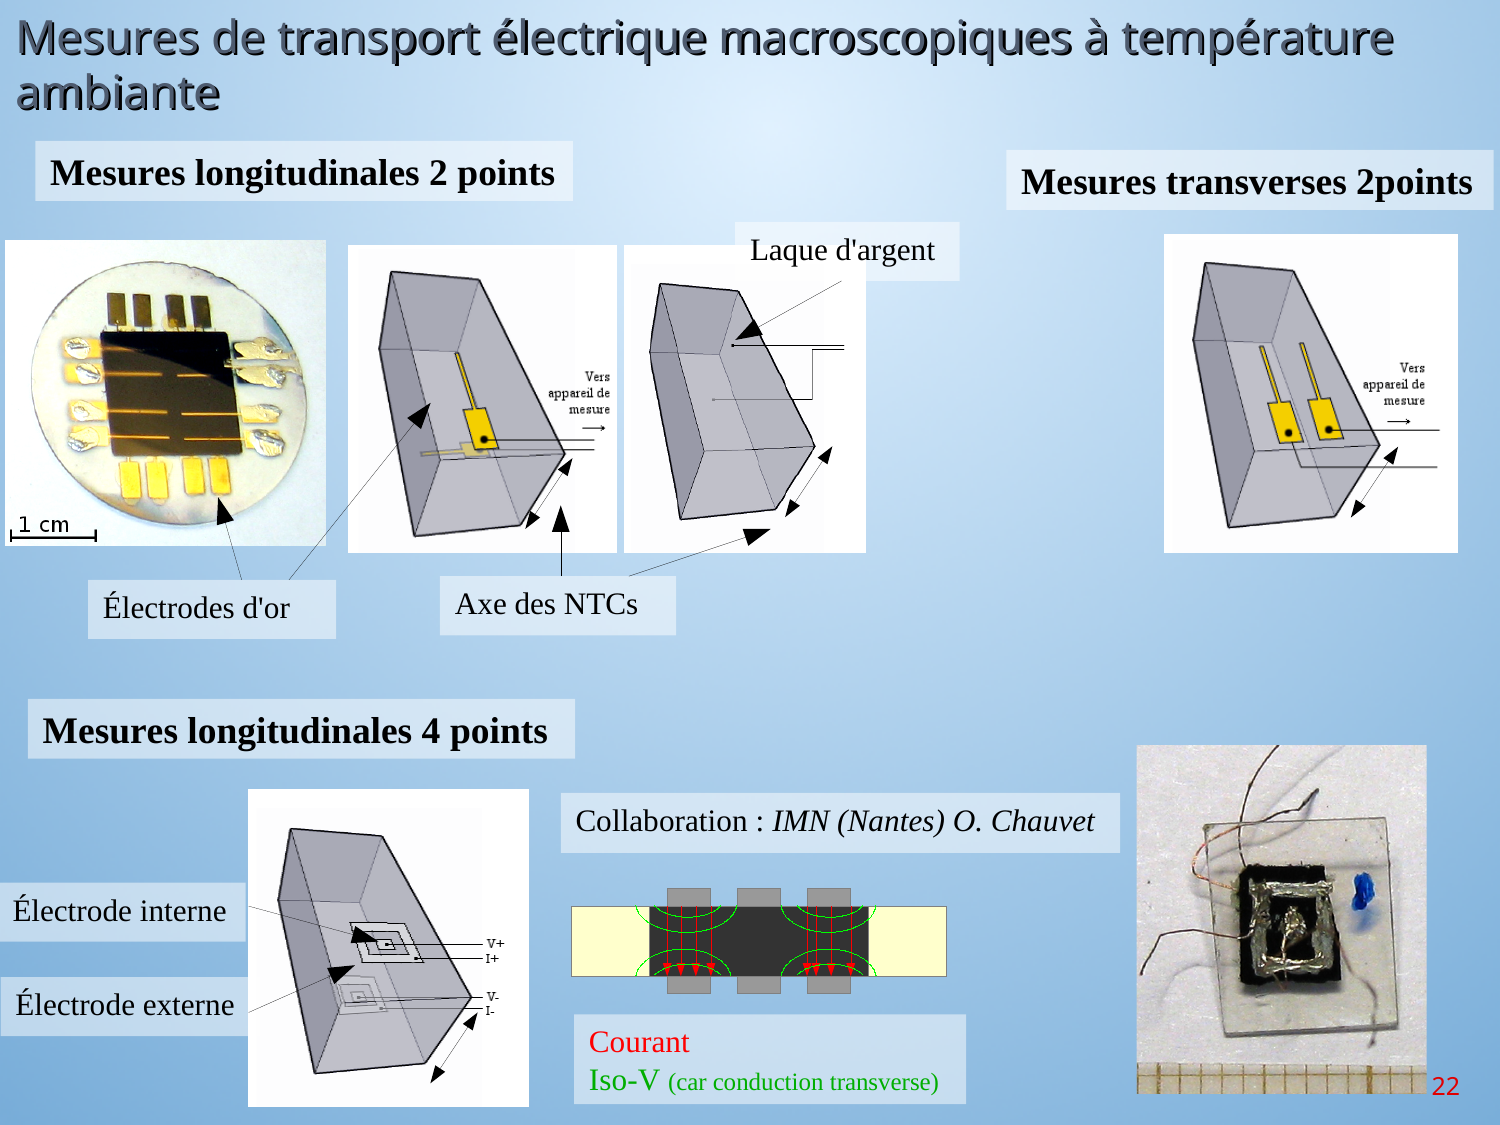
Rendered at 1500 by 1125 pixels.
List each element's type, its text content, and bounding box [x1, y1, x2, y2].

text_box [571, 888, 711, 994]
text_box <numéro> [1349, 1062, 1476, 1103]
text_box [817, 950, 831, 964]
text_box Mesures longitudinales 4 points [27, 698, 576, 759]
title Mesures de transport électrique macroscopiques à température ambiante [0, 0, 1500, 136]
text_box Laque d'argent [735, 221, 960, 281]
picture [0, 136, 1500, 1125]
text_box Collaboration : IMN (Nantes) O. Chauvet [560, 792, 1121, 853]
text_box [712, 888, 947, 994]
text_box Courant Iso-V (car conduction transverse) [574, 1014, 967, 1105]
text_box Mesures longitudinales 2 points [35, 140, 573, 201]
text_box Électrode externe [0, 977, 261, 1037]
text_box Mesures transverses 2points [1006, 149, 1494, 210]
text_box Axe des NTCs [439, 576, 677, 636]
text_box Électrodes d'or [88, 579, 337, 639]
text_box Électrode interne [0, 882, 246, 942]
